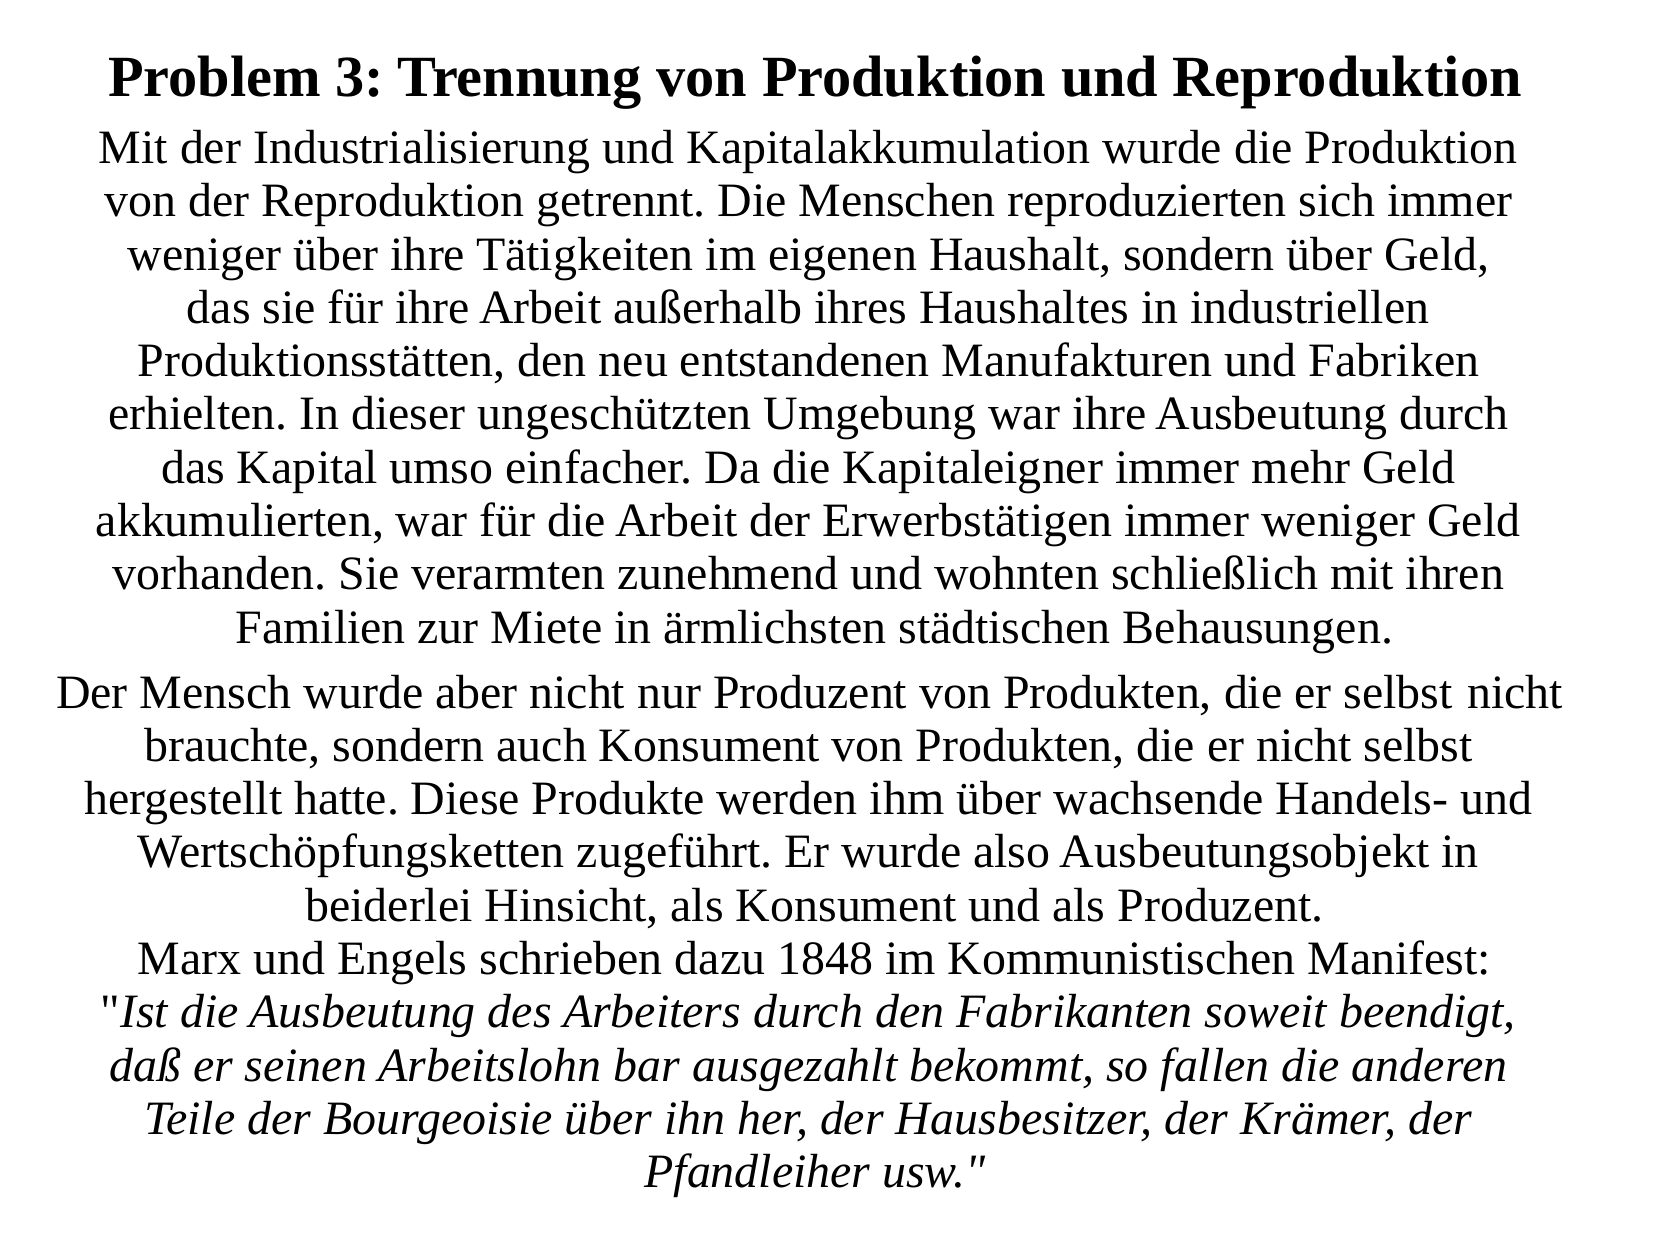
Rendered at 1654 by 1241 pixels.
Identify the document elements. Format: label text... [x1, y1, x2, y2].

text_box Problem 3: Trennung von Produktion und Reproduktion Mit der Industrialisierung und Kapitalakkumulation wurde die Produktion von der Reproduktion getrennt. Die Menschen reproduzierten sich immer weniger über ihre Tätigkeiten im eigenen Haushalt, sondern über Geld, das sie für ihre Arbeit außerhalb ihres Haushaltes in industriellen Produktionsstätten, den neu entstandenen Manufakturen und Fabriken erhielten. In dieser ungeschützten Umgebung war ihre Ausbeutung durch das Kapital umso einfacher. Da die Kapitaleigner immer mehr Geld akkumulierten, war für die Arbeit der Erwerbstätigen immer weniger Geld vorhanden. Sie verarmten zunehmend und wohnten schließlich mit ihren Familien zur Miete in ärmlichsten städtischen Behausungen. Der Mensch wurde aber nicht nur Produzent von Produkten, die er selbst nicht brauchte, sondern auch Konsument von Produkten, die er nicht selbst hergestellt hatte. Diese Produkte werden ihm über wachsende Handels- und Wertschöpfungsketten zugeführt. Er wurde also Ausbeutungsobjekt in beiderlei Hinsicht, als Konsument und als Produzent. Marx und Engels schrieben dazu 1848 im Kommunistischen Manifest: "Ist die Ausbeutung des Arbeiters durch den Fabrikanten soweit beendigt, daß er seinen Arbeitslohn bar ausgezahlt bekommt, so fallen die anderen Teile der Bourgeoisie über ihn her, der Hausbesitzer, der Krämer, der Pfandleiher usw." [41, 37, 1590, 1206]
